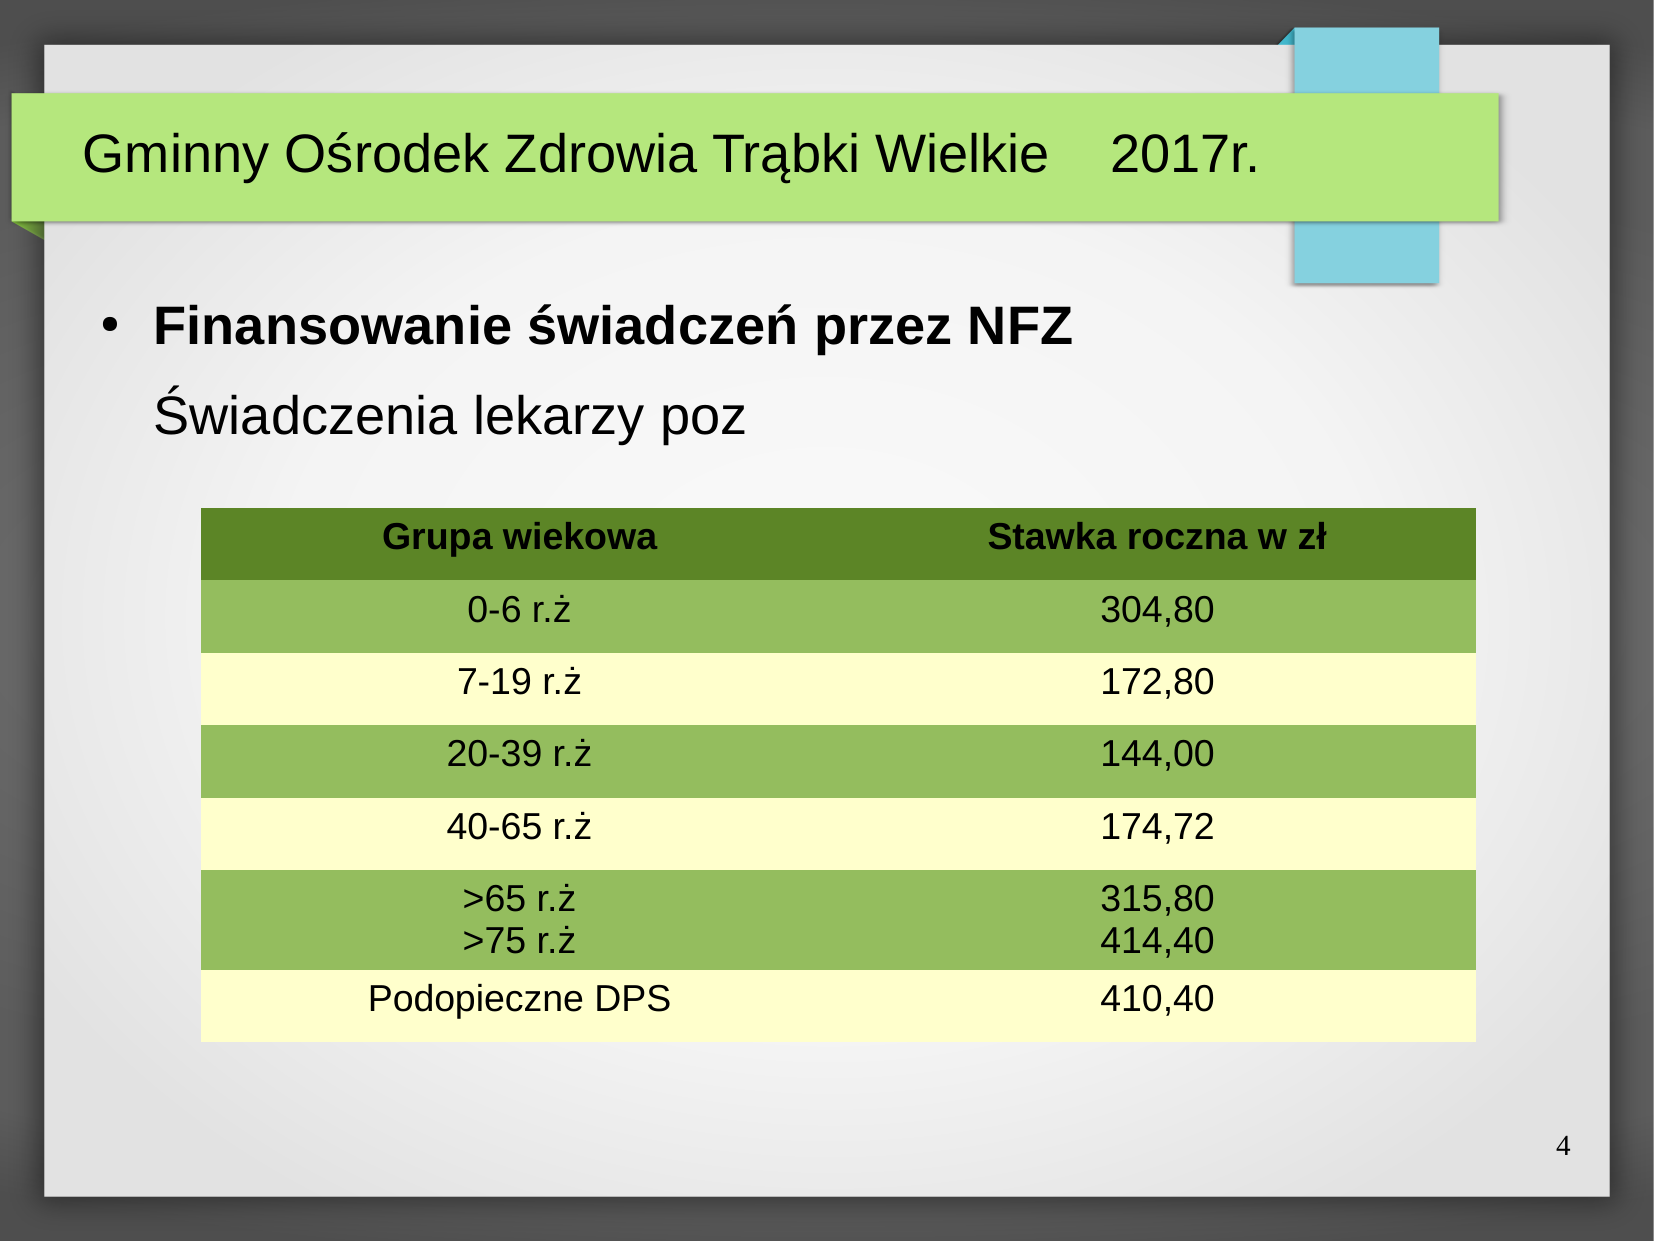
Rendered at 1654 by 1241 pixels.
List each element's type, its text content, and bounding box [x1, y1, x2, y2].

picture [0, 0, 1654, 1241]
table_cell 410,40 [838, 970, 1476, 1042]
title Gminny Ośrodek Zdrowia Trąbki Wielkie 2017r. [82, 94, 1264, 213]
table_cell >65 r.ż >75 r.ż [201, 870, 838, 970]
table_cell 304,80 [838, 580, 1476, 653]
table_cell Podopieczne DPS [201, 970, 838, 1042]
table_cell 40-65 r.ż [201, 798, 838, 870]
table_cell 7-19 r.ż [201, 653, 838, 725]
table_cell 144,00 [838, 725, 1476, 798]
table_header Grupa wiekowa [201, 508, 838, 580]
table_cell 20-39 r.ż [201, 725, 838, 798]
table_cell 174,72 [838, 798, 1476, 870]
table_cell 172,80 [838, 653, 1476, 725]
table_cell 315,80 414,40 [838, 870, 1476, 970]
table_header Stawka roczna w zł [838, 508, 1476, 580]
table_cell 0-6 r.ż [201, 580, 838, 653]
list Finansowanie świadczeń przez NFZ Świadczenia lekarzy poz [82, 295, 1571, 1015]
